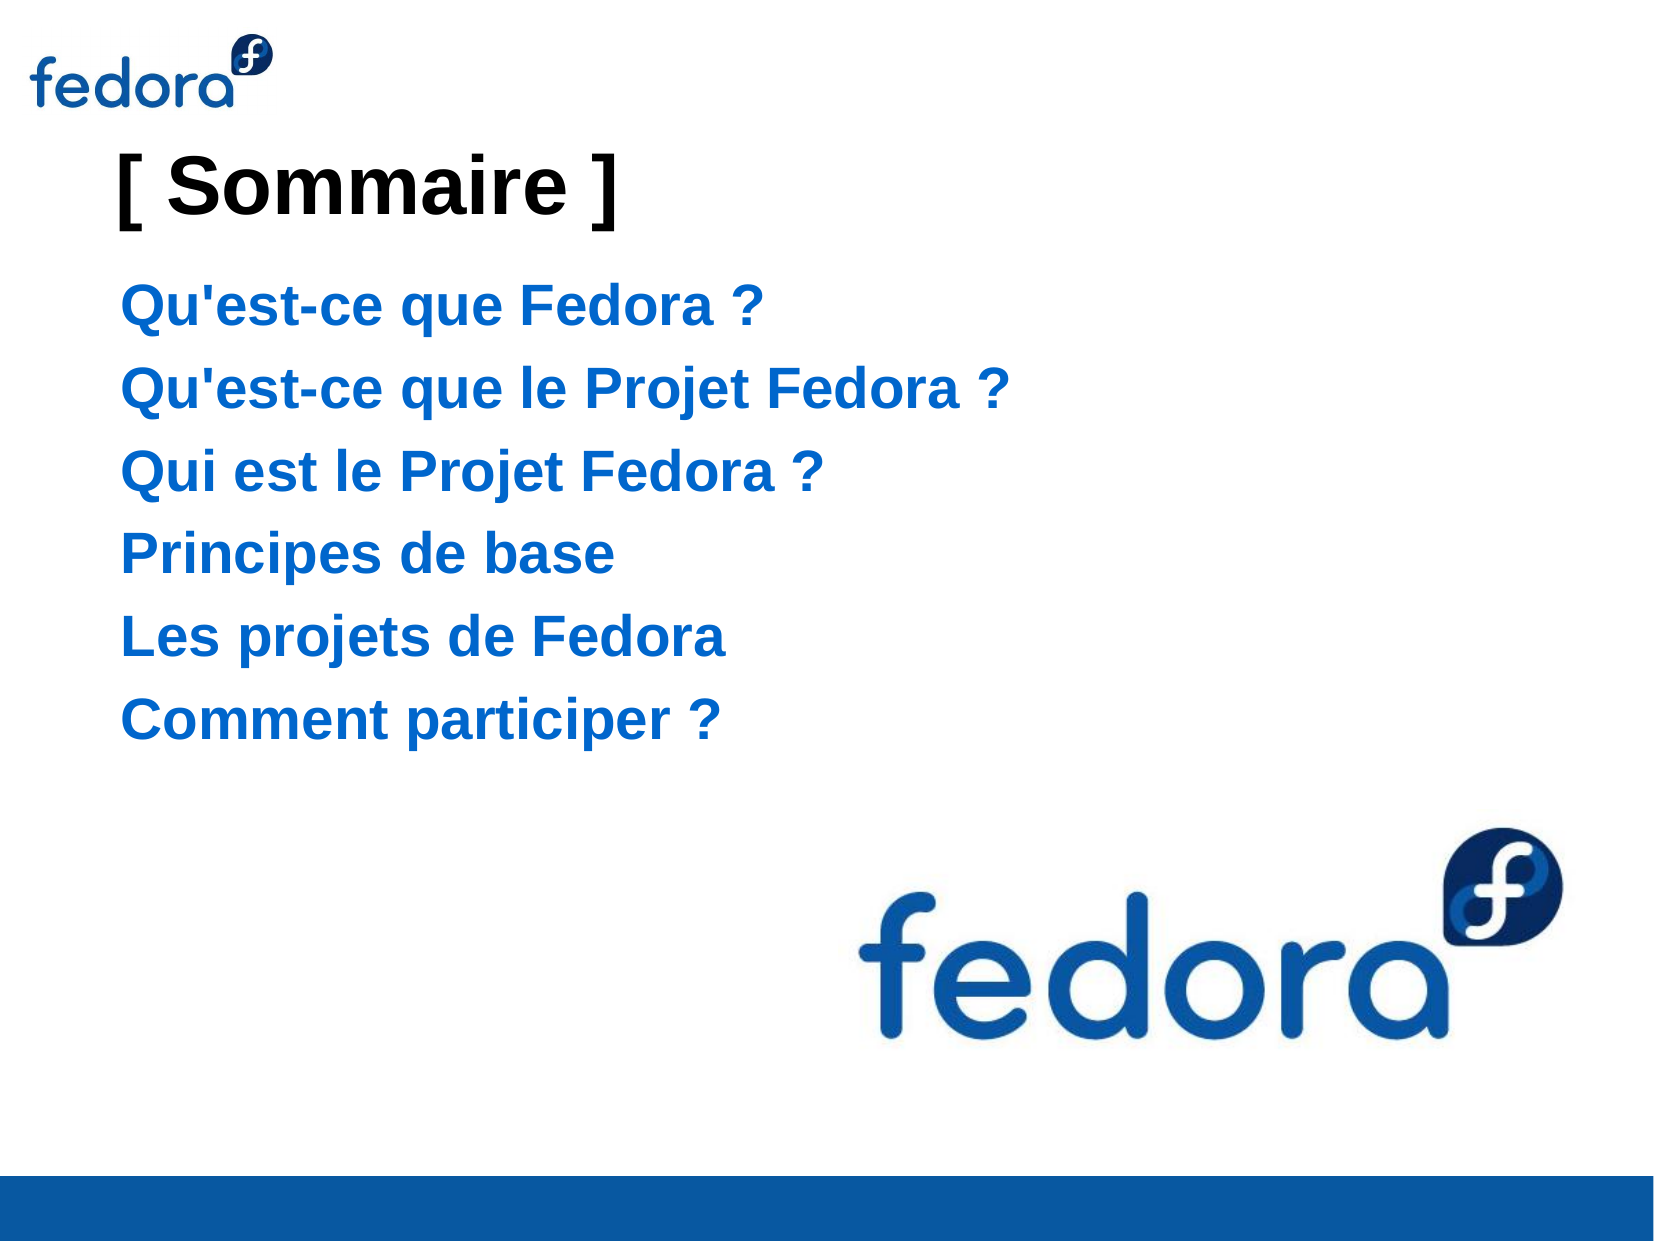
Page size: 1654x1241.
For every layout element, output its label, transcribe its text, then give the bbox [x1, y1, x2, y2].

picture [22, 27, 277, 115]
picture [0, 1176, 1654, 1241]
picture [838, 809, 1576, 1061]
title [ Sommaire ] [115, 122, 1521, 249]
list Qu'est-ce que Fedora ? Qu'est-ce que le Projet Fedora ? Qui est le Projet Fedora ? Principes de base Les projets de Fedora Comment participer ? [118, 272, 1523, 1092]
